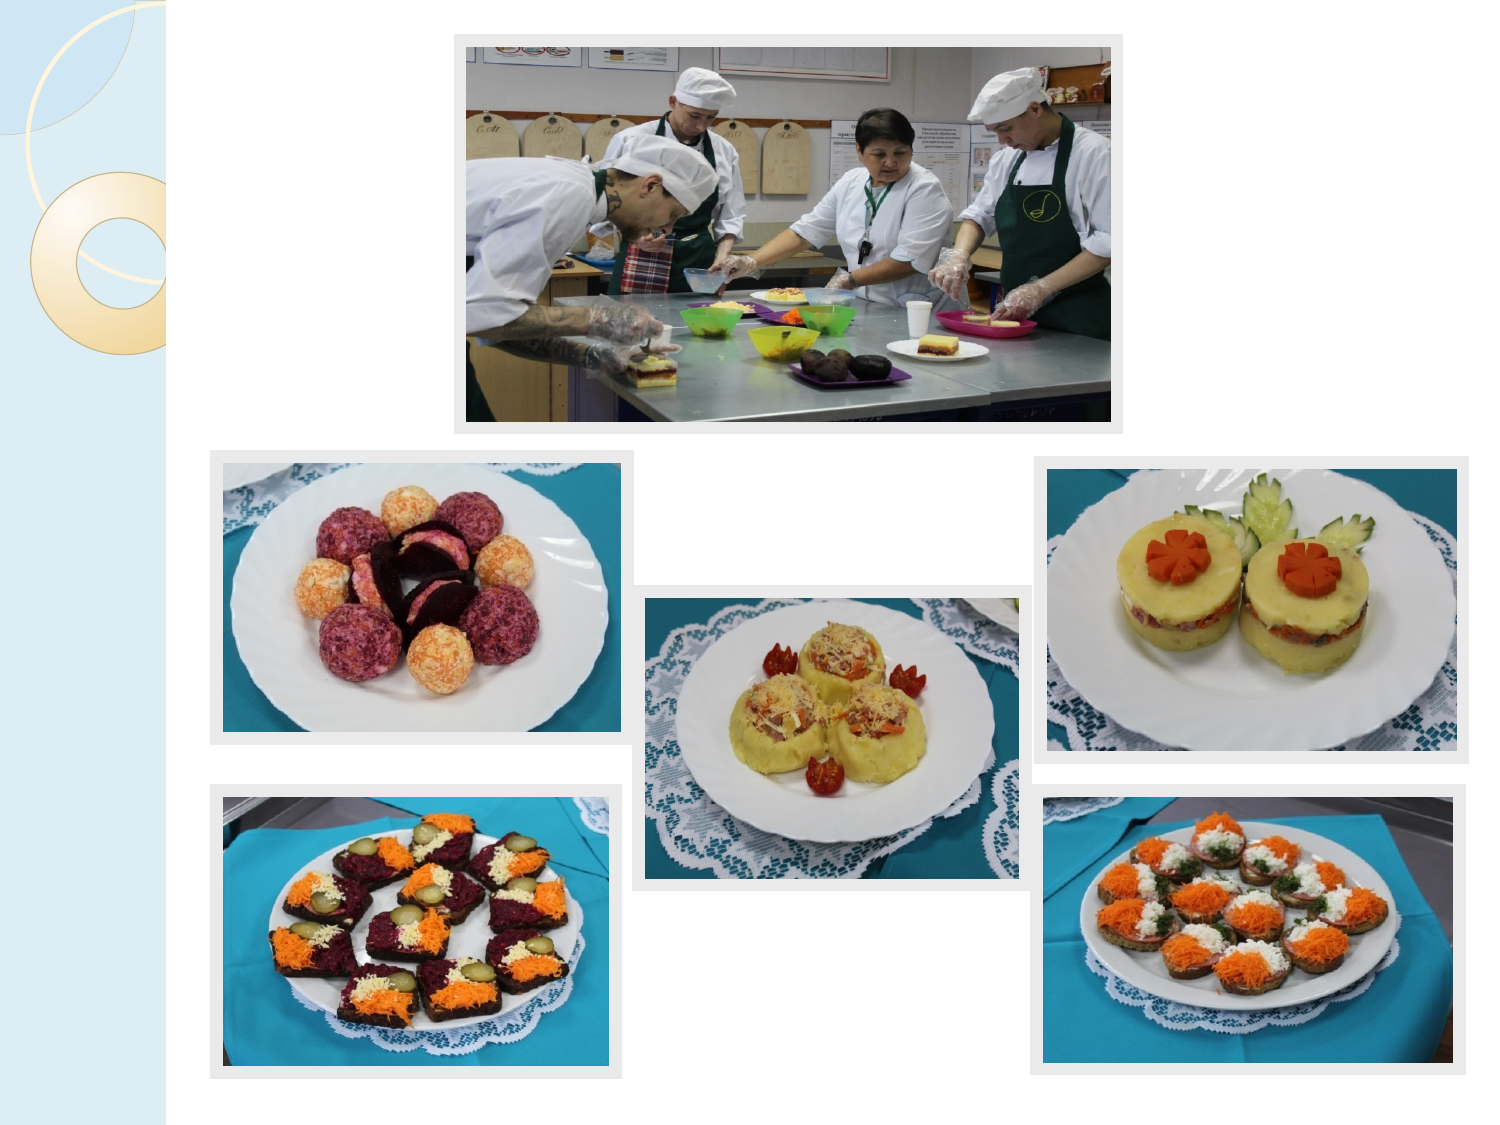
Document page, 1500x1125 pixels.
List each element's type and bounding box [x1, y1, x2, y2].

picture [1046, 468, 1457, 752]
picture [222, 462, 622, 733]
picture [644, 597, 1020, 879]
picture [466, 46, 1111, 422]
picture [222, 796, 610, 1067]
picture [1042, 796, 1454, 1063]
